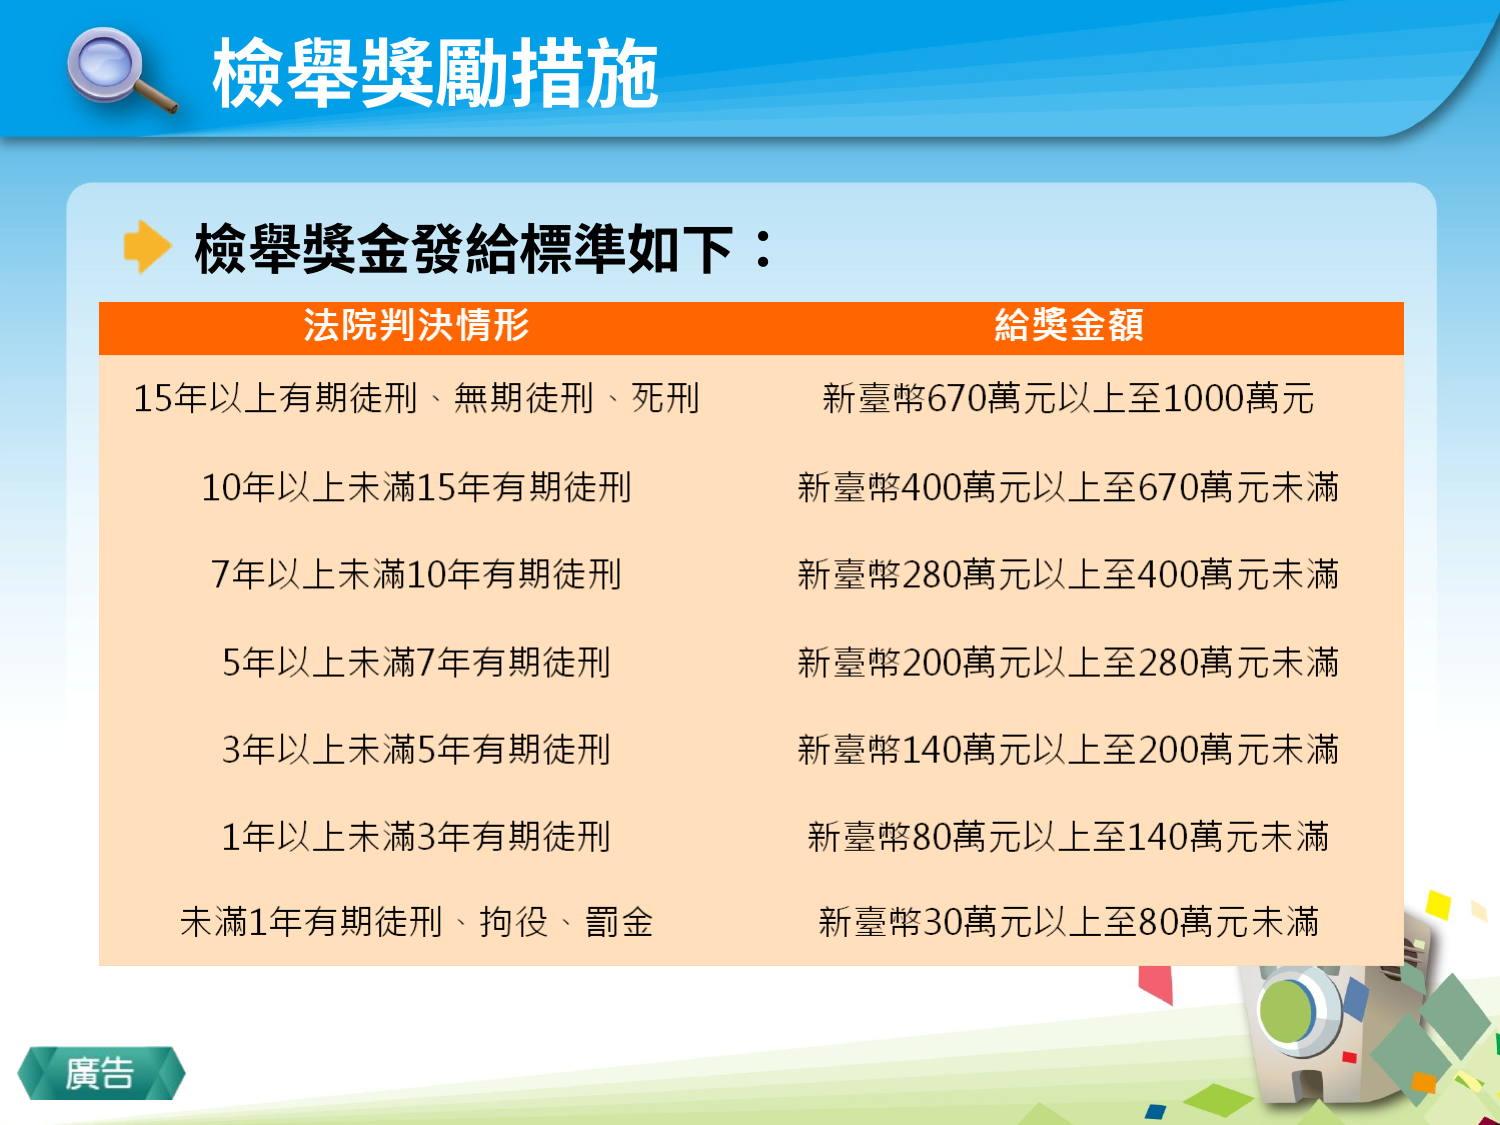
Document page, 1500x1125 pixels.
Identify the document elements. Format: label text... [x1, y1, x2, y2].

text_box 檢舉獎金發給標準如下： [160, 208, 1258, 288]
text_box 檢舉獎勵措施 [195, 19, 679, 124]
picture [0, 0, 1500, 1125]
picture [67, 27, 179, 114]
